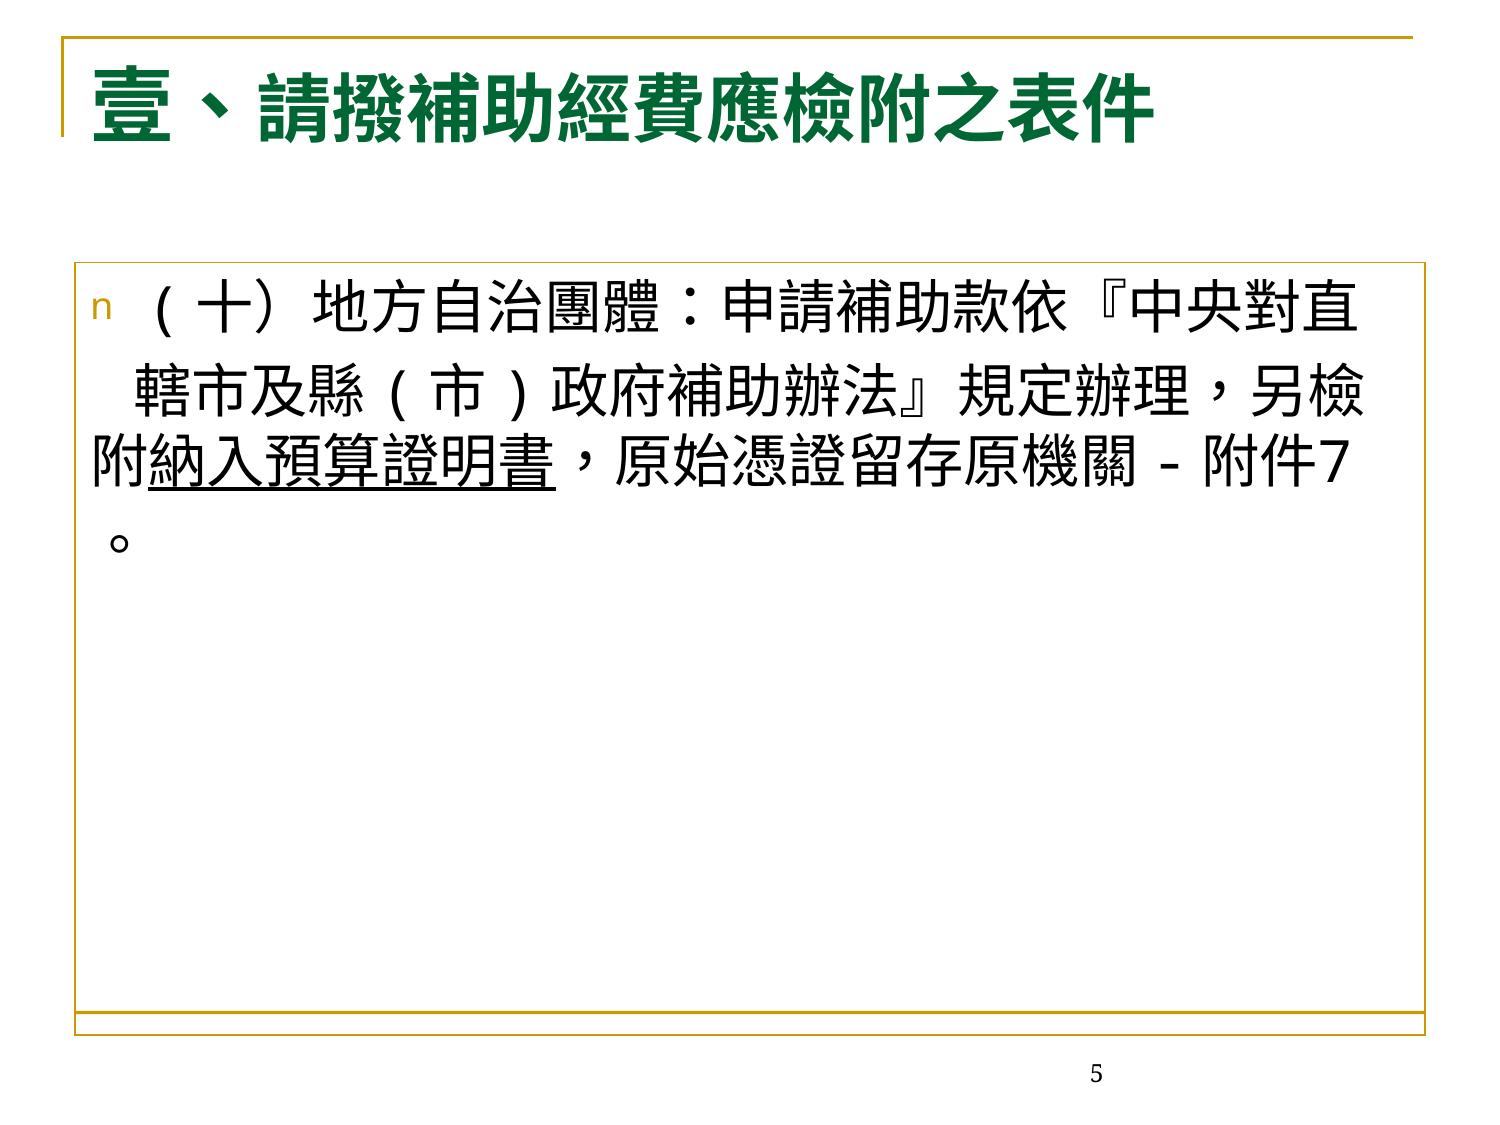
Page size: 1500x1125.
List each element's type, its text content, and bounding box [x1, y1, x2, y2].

list (十）地方自治團體：申請補助款依『中央對直 轄市及縣(市)政府補助辦法』規定辦理，另檢附納入預算證明書，原始憑證留存原機關-附件7。 [75, 262, 1426, 1035]
text_box [1074, 1024, 1426, 1100]
title 壹、請撥補助經費應檢附之表件 [75, 45, 1426, 233]
